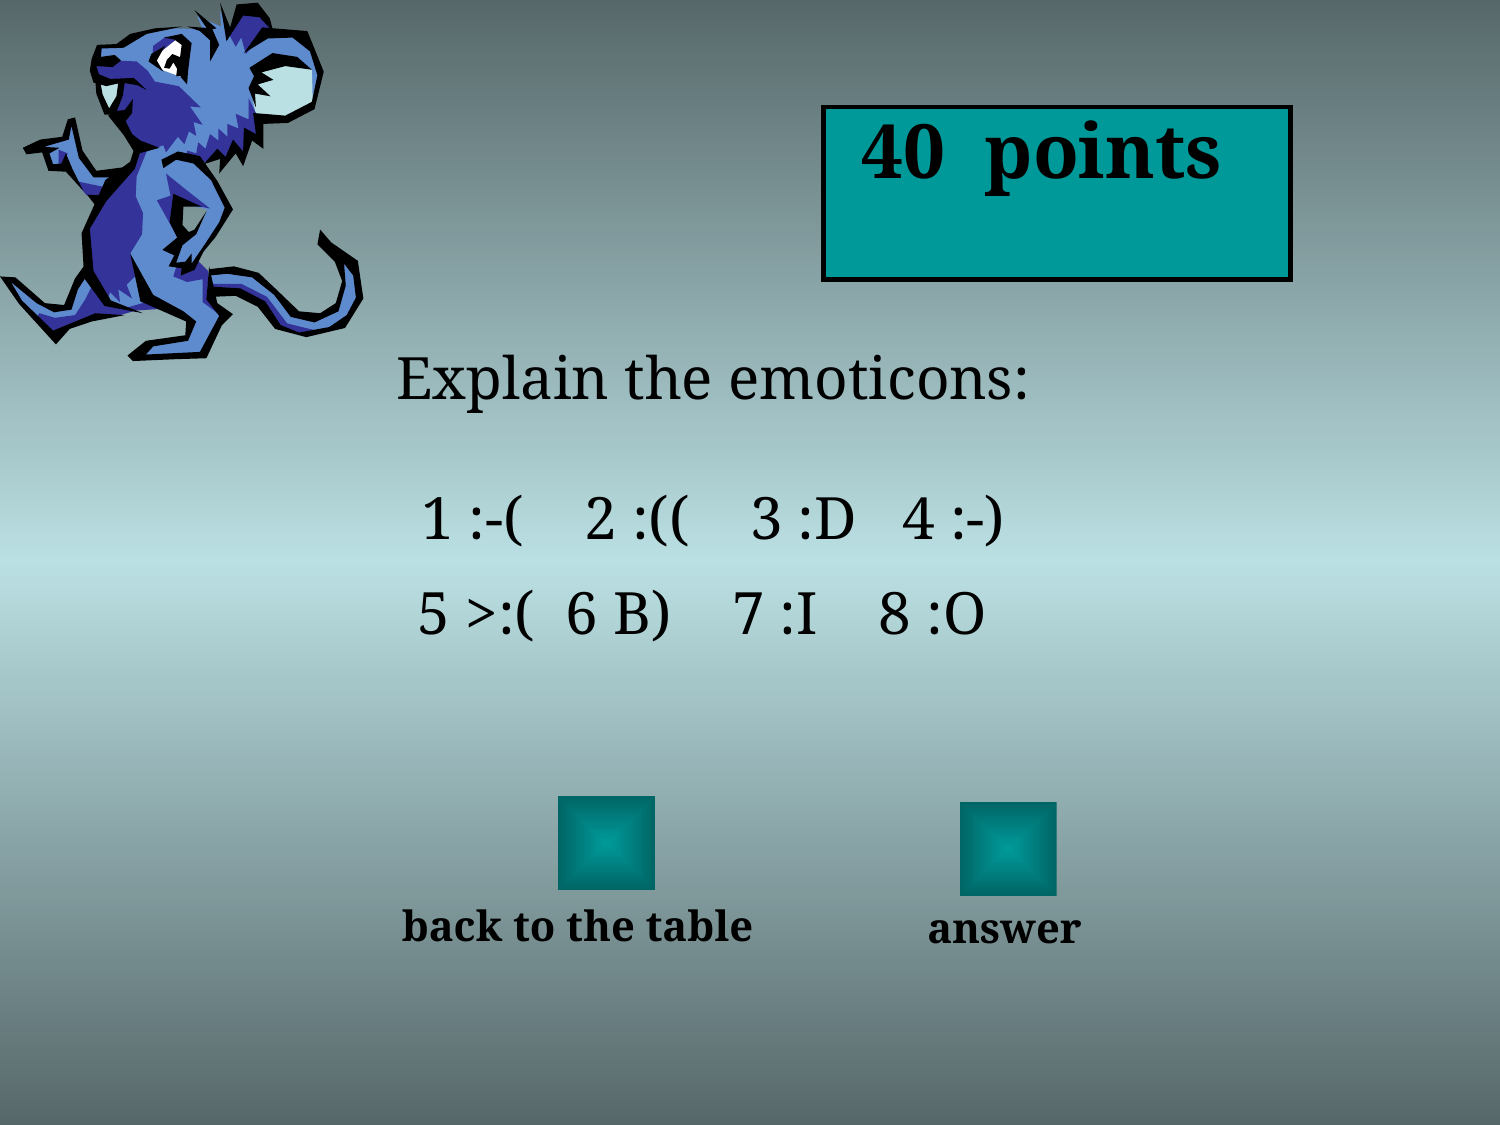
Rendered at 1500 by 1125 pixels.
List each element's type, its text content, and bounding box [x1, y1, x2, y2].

title Explain the emoticons: 1 :-( 2 :(( 3 :D 4 :-) 5 >:( 6 B) 7 :I 8 :O [223, 358, 1204, 734]
text_box [823, 107, 1291, 280]
text_box back to the table [371, 892, 784, 958]
text_box [960, 802, 1057, 896]
text_box 40 points [847, 96, 1260, 201]
text_box [558, 796, 655, 890]
text_box answer [859, 894, 1150, 959]
